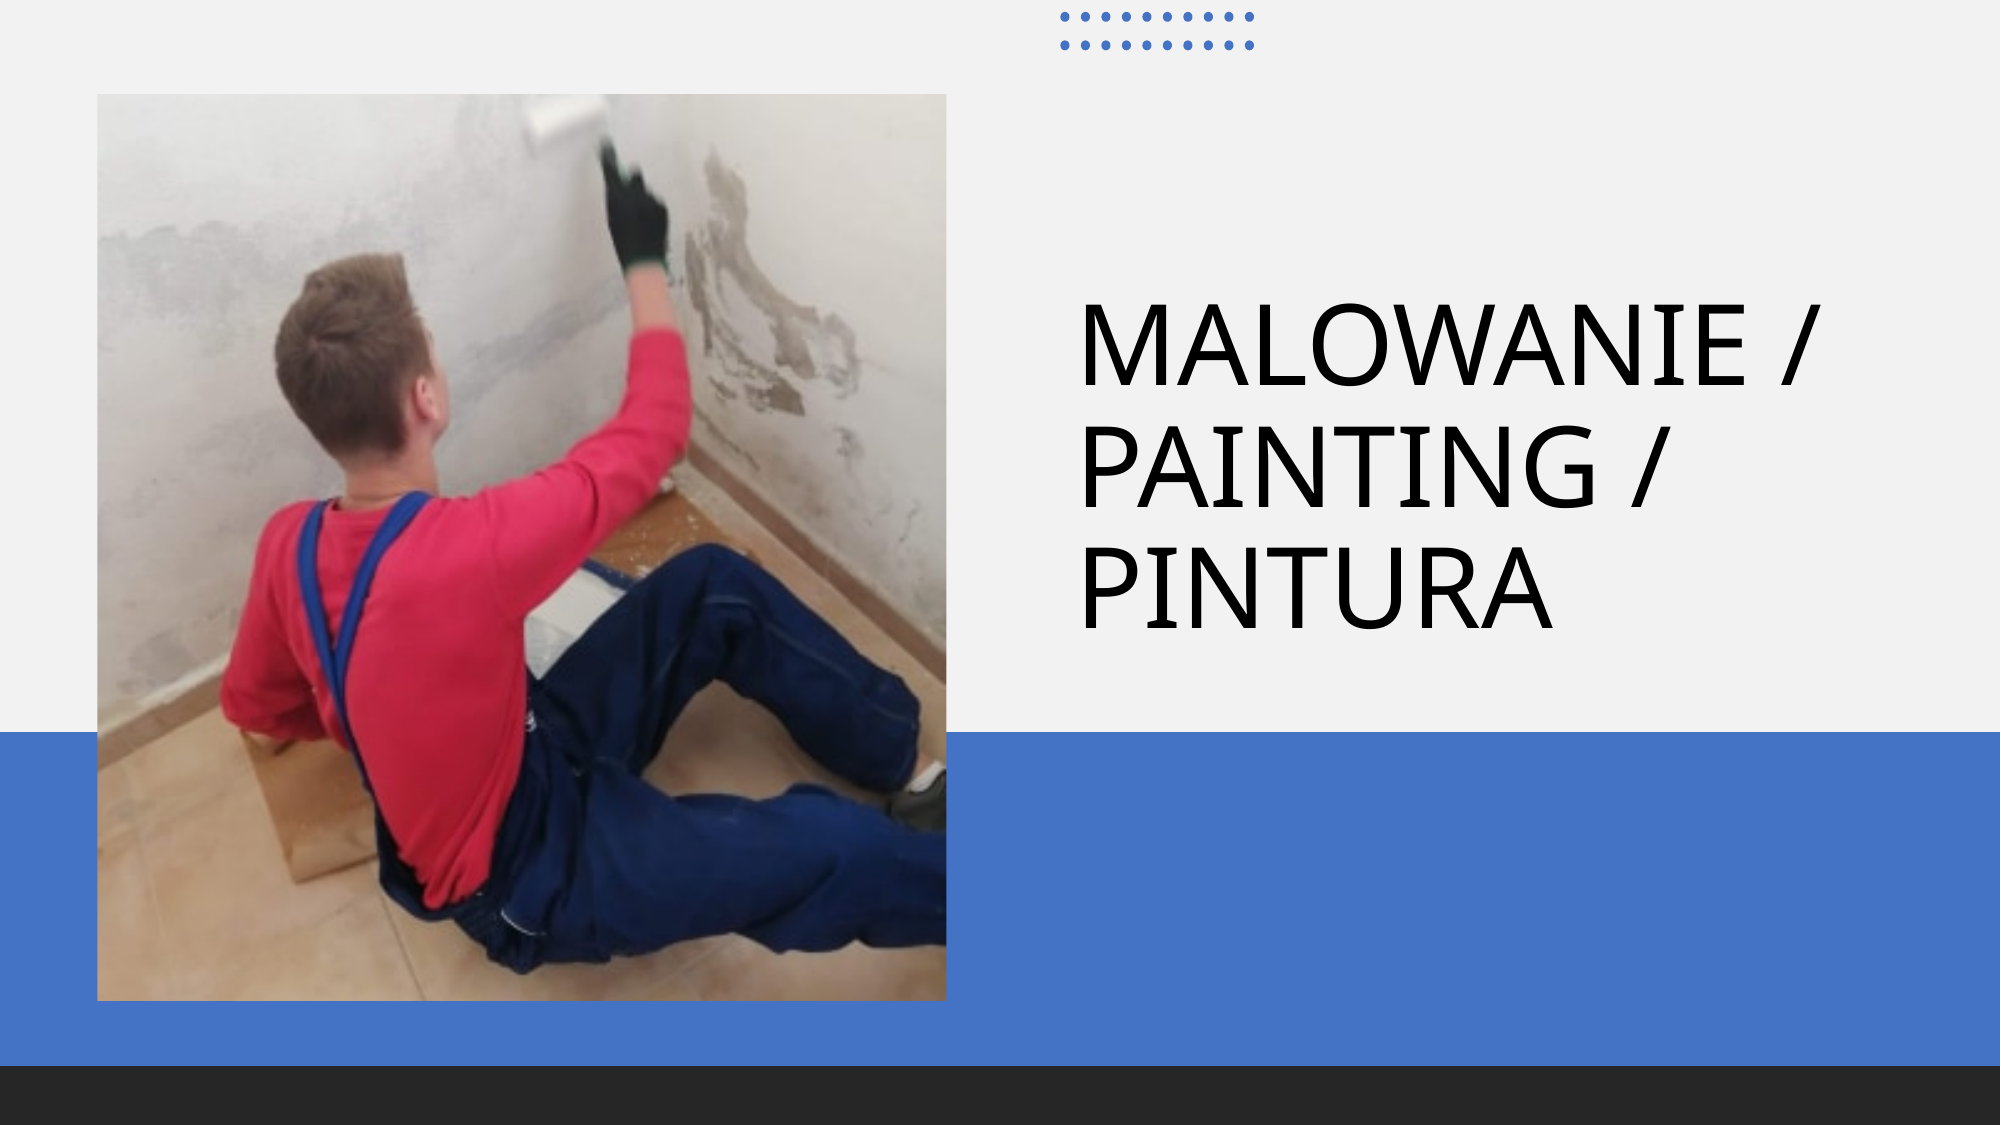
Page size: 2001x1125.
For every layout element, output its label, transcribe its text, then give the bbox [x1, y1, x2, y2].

picture [97, 94, 947, 1001]
title MALOWANIE / PAINTING / PINTURA [1060, 184, 1901, 661]
text_box [0, 0, 2000, 1125]
